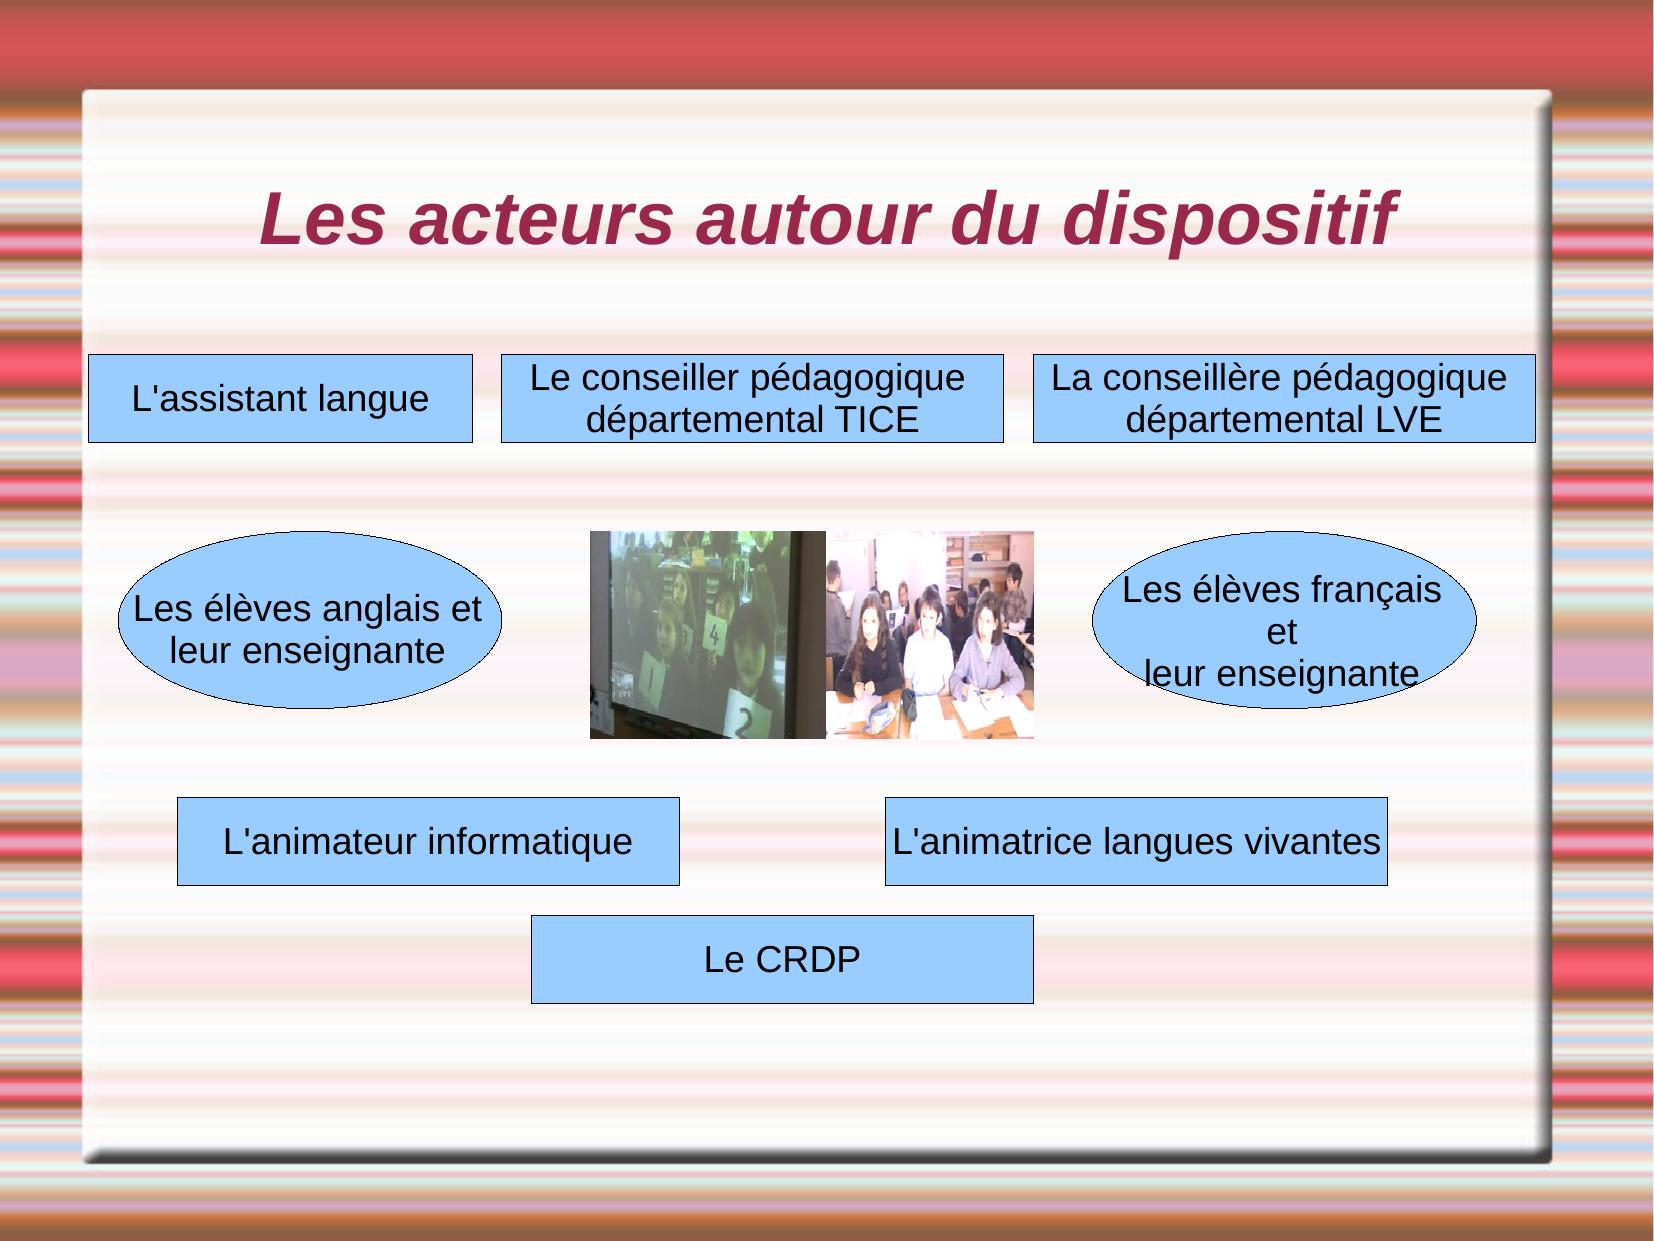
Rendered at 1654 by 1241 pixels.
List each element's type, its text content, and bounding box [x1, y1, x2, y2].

text_box L'animateur informatique [177, 797, 680, 886]
text_box [1141, 531, 1428, 561]
text_box La conseillère pédagogique départemental LVE [1033, 354, 1536, 443]
text_box [1472, 601, 1477, 639]
text_box L'assistant langue [88, 354, 473, 443]
picture [0, 0, 1654, 1241]
text_box [138, 531, 482, 580]
text_box [1211, 702, 1358, 709]
text_box Les élèves français et leur enseignante [1092, 561, 1472, 702]
text_box [498, 602, 502, 638]
text_box Les élèves anglais et leur enseignante [118, 580, 498, 709]
text_box L'animatrice langues vivantes [885, 797, 1388, 886]
text_box Le CRDP [531, 915, 1034, 1004]
text_box Le conseiller pédagogique départemental TICE [501, 354, 1004, 443]
title Les acteurs autour du dispositif [121, 114, 1534, 322]
